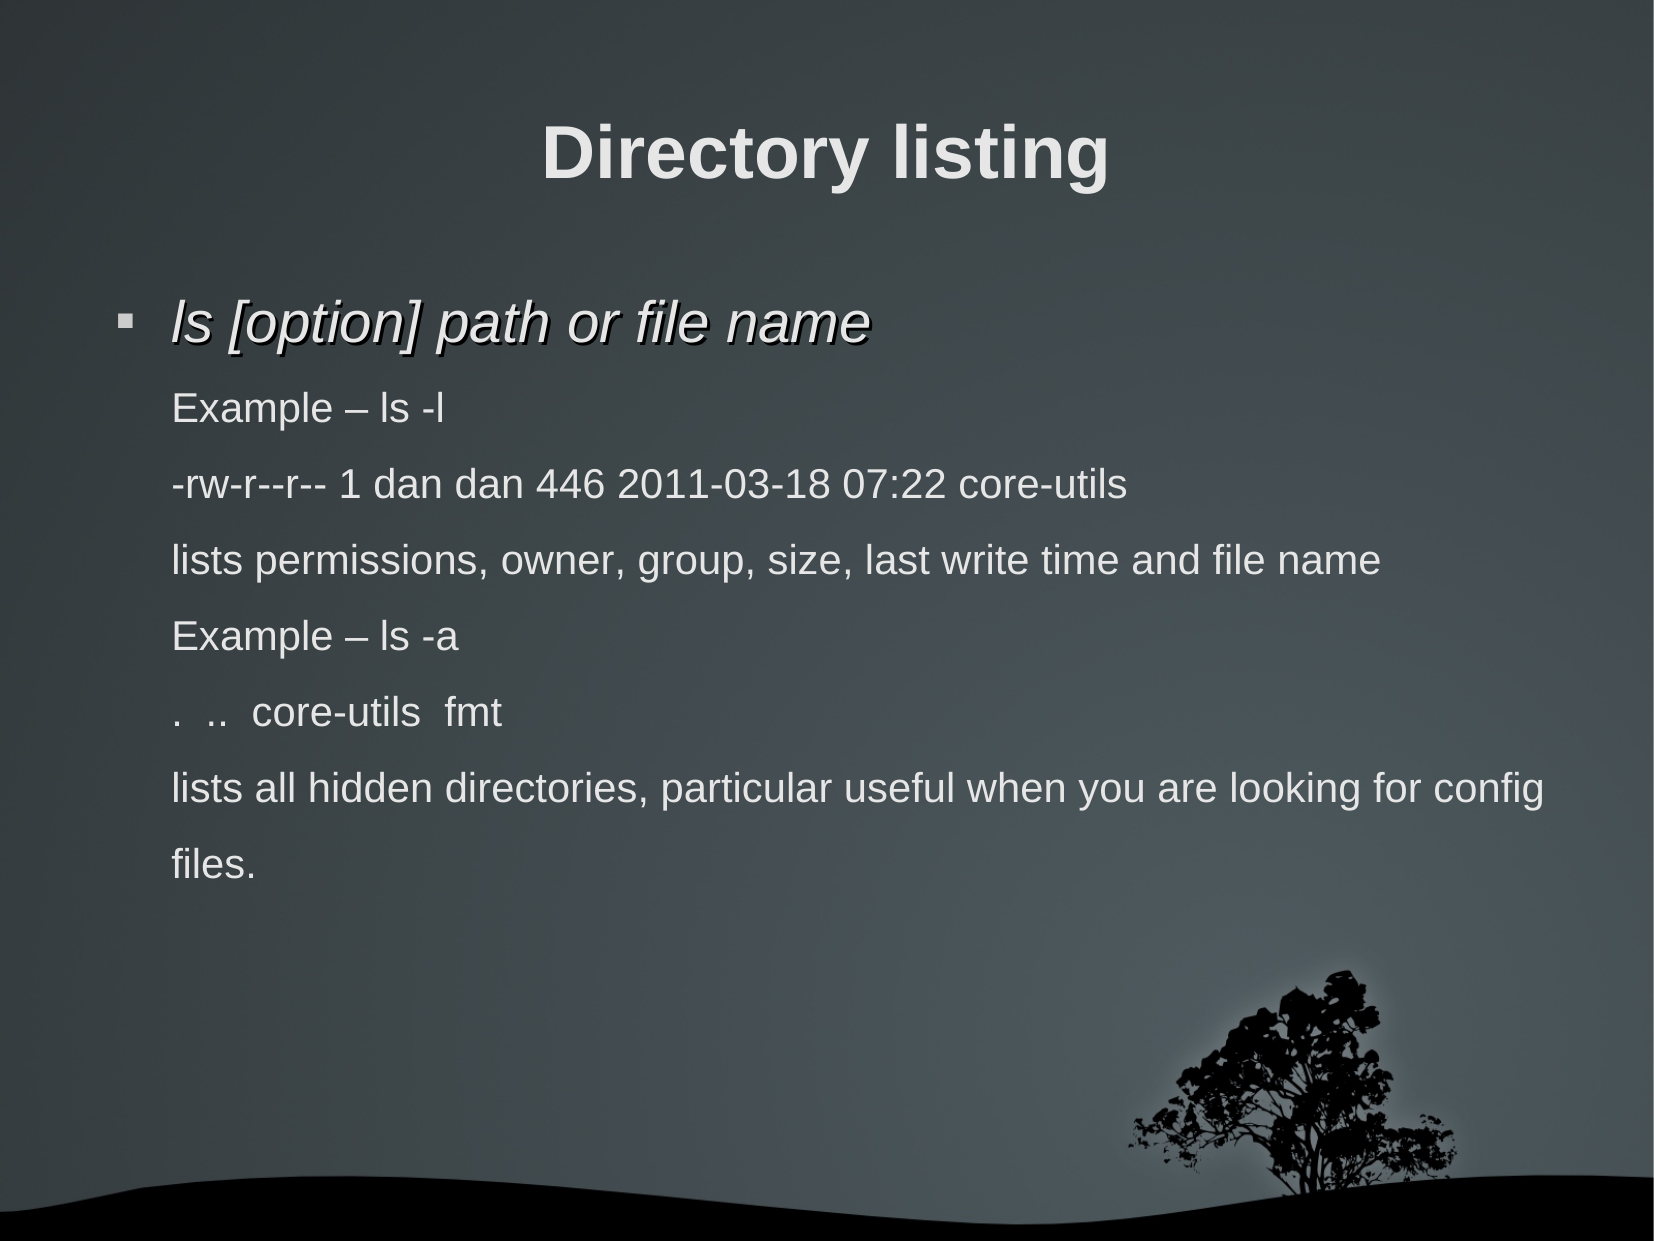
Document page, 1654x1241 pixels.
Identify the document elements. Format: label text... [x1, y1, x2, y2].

picture [0, 0, 1654, 1241]
title Directory listing [82, 56, 1571, 250]
list ls [option] path or file name Example – ls -l -rw-r--r-- 1 dan dan 446 2011-03-18 07:22 core-utils lists permissions, owner, group, size, last write time and file name Example – ls -a . .. core-utils fmt lists all hidden directories, particular useful when you are looking for config files. [82, 290, 1571, 1094]
